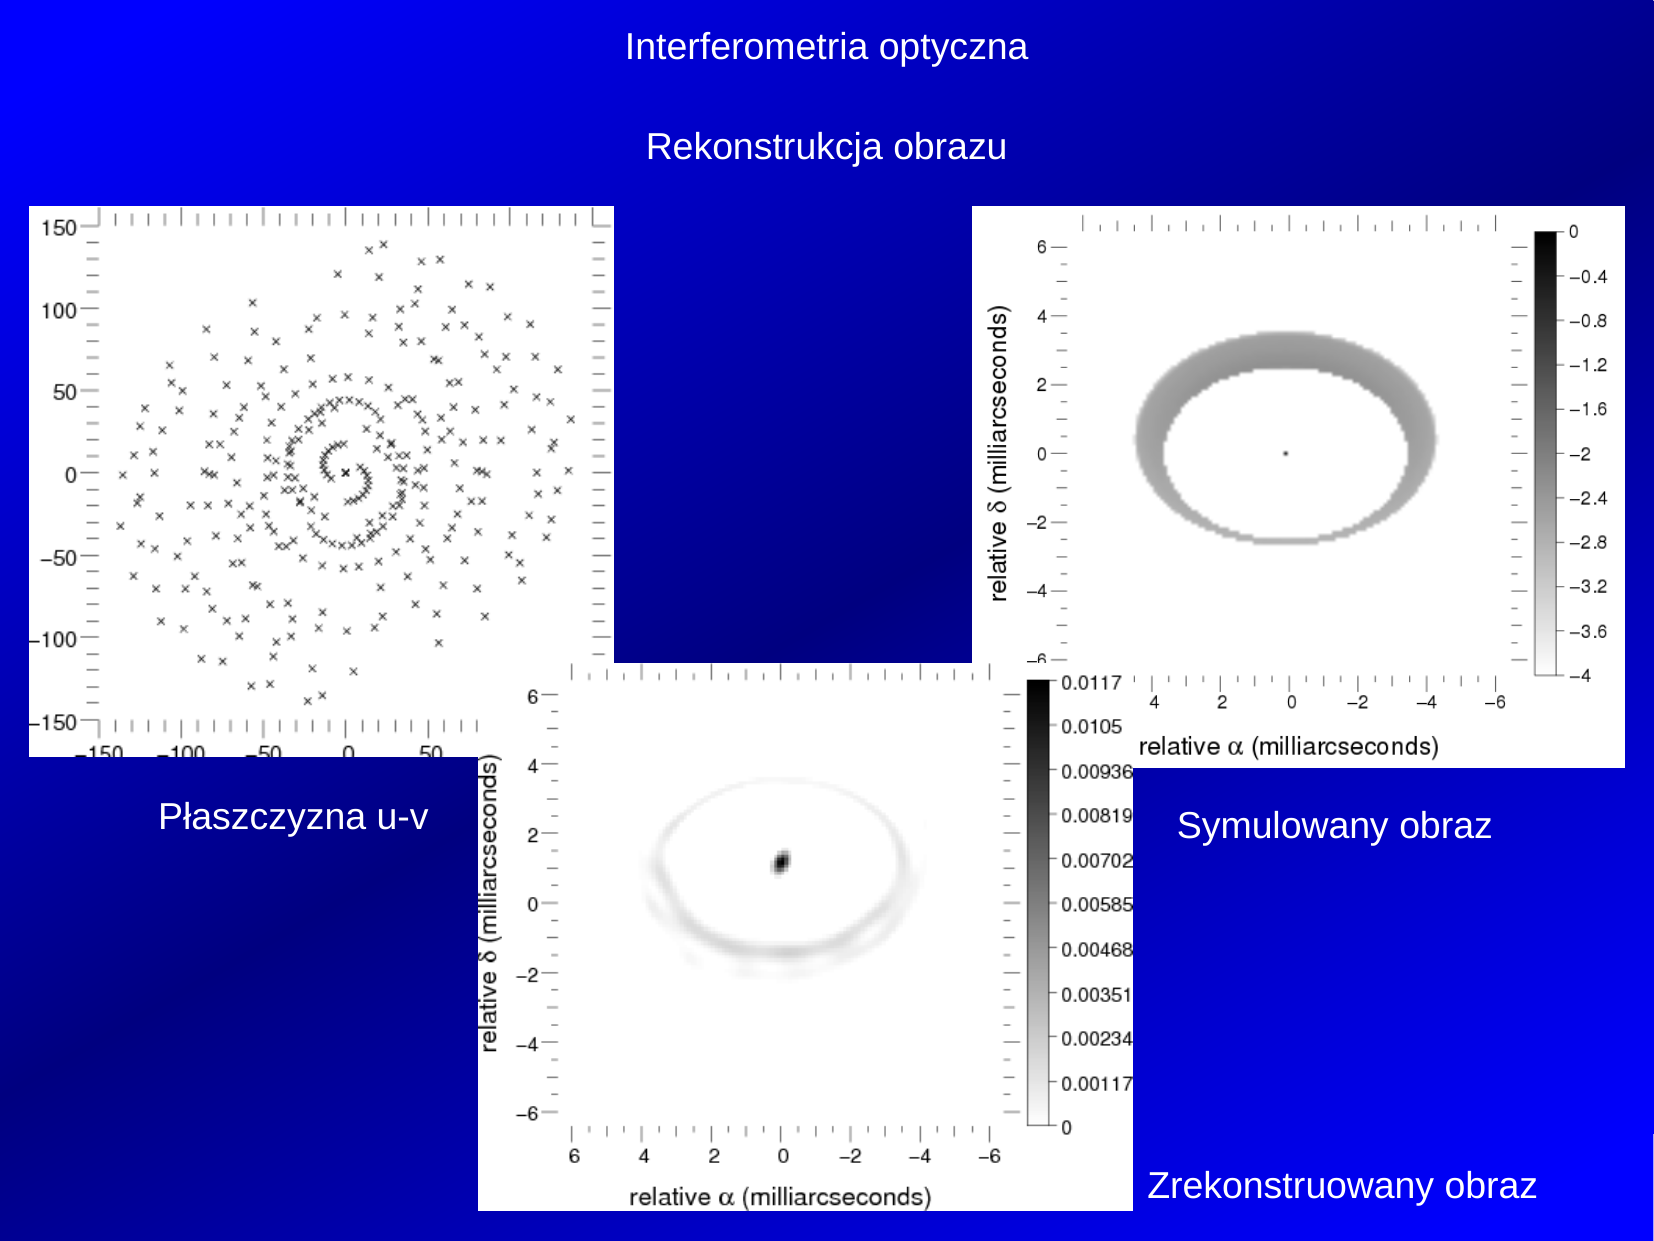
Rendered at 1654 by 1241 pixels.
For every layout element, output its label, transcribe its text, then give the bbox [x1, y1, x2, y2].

text_box Symulowany obraz [1162, 797, 1508, 855]
text_box Płaszczyzna u-v [143, 787, 444, 845]
picture [29, 206, 1625, 1211]
text_box Interferometria optyczna [610, 18, 1044, 76]
text_box Rekonstrukcja obrazu [631, 118, 1023, 175]
text_box Zrekonstruowany obraz [1132, 1157, 1554, 1215]
